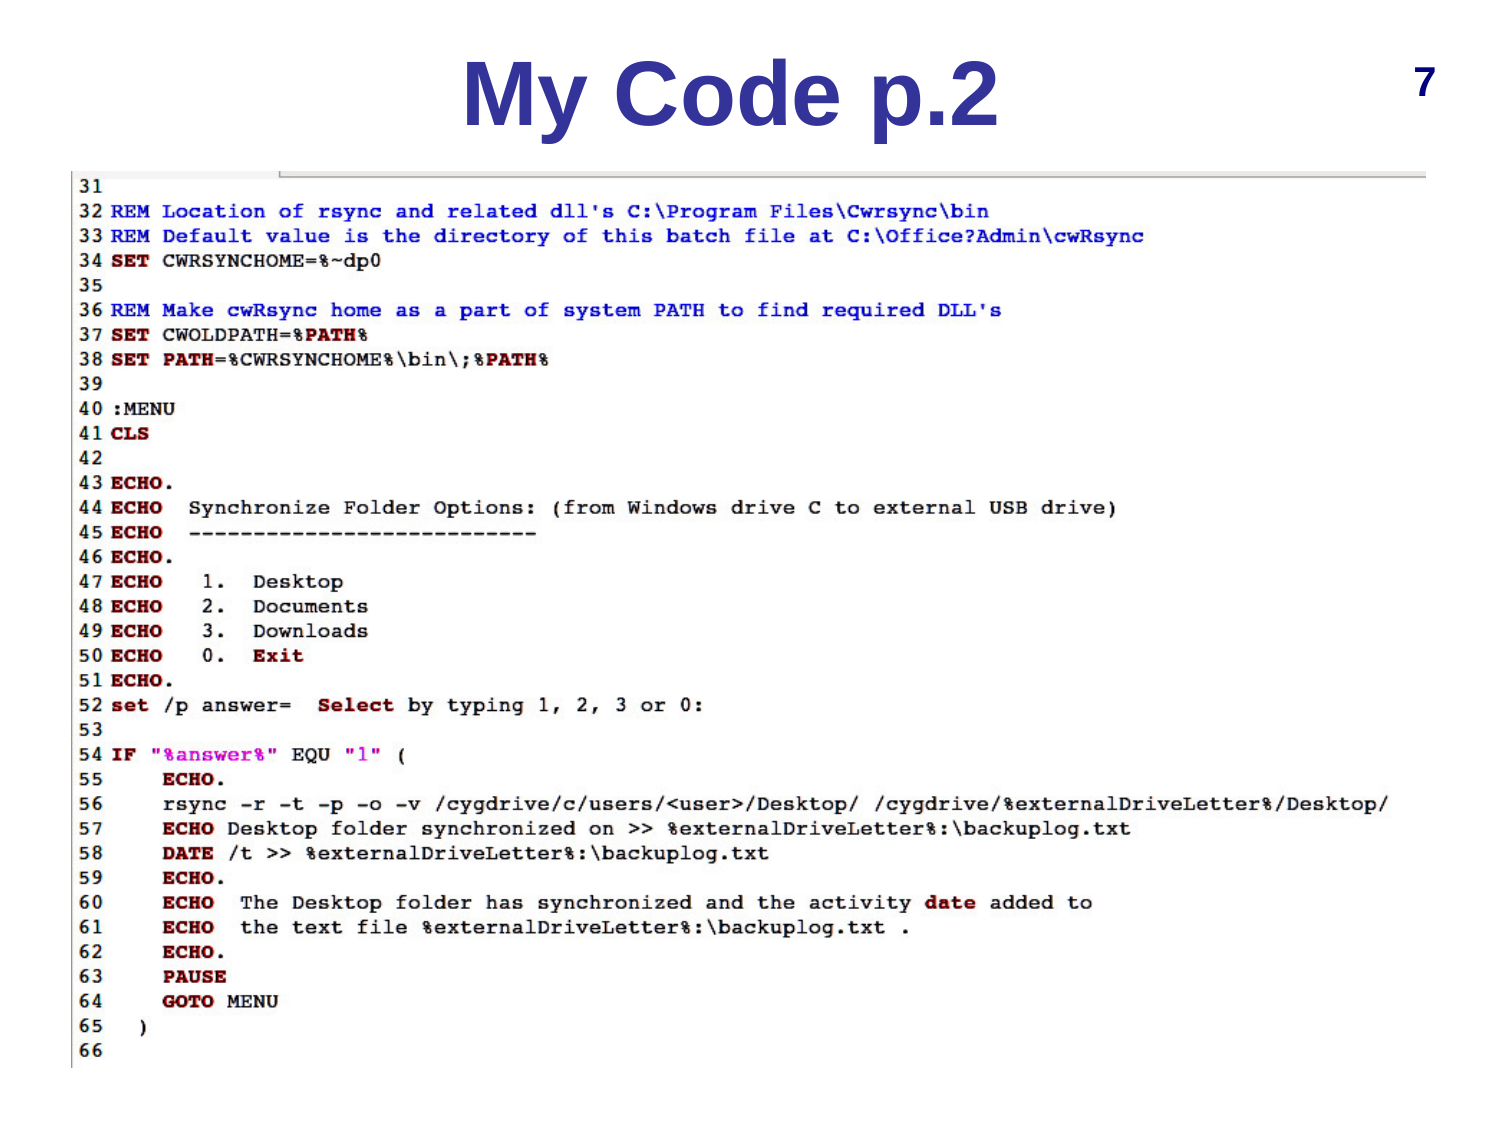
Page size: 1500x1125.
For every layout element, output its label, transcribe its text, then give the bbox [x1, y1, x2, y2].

title My Code p.2 [37, 34, 1426, 153]
picture [71, 171, 1426, 1068]
text_box 7 [1387, 47, 1463, 113]
